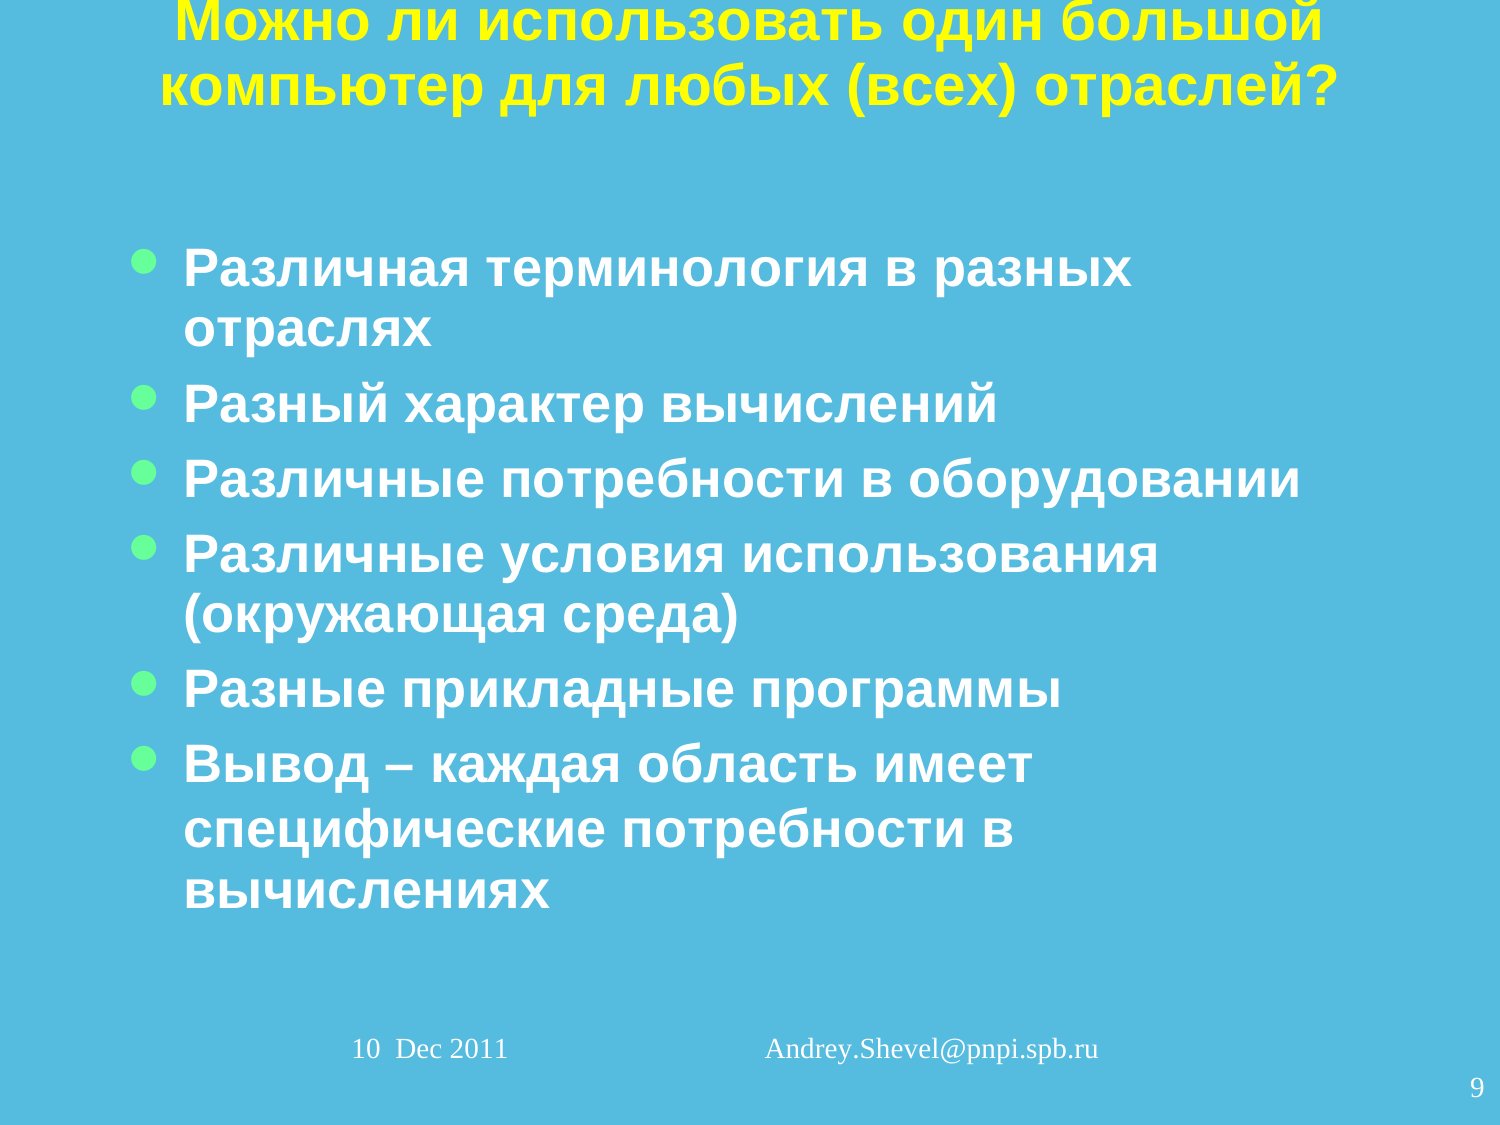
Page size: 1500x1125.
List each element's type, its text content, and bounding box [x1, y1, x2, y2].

list Различная терминология в разных отраслях Разный характер вычислений Различные потребности в оборудовании Различные условия использования (окружающая среда) Разные прикладные программы Вывод – каждая область имеет специфические потребности в вычислениях [112, 229, 1388, 973]
title Можно ли использовать один большой компьютер для любых (всех) отраслей? [112, 0, 1388, 225]
